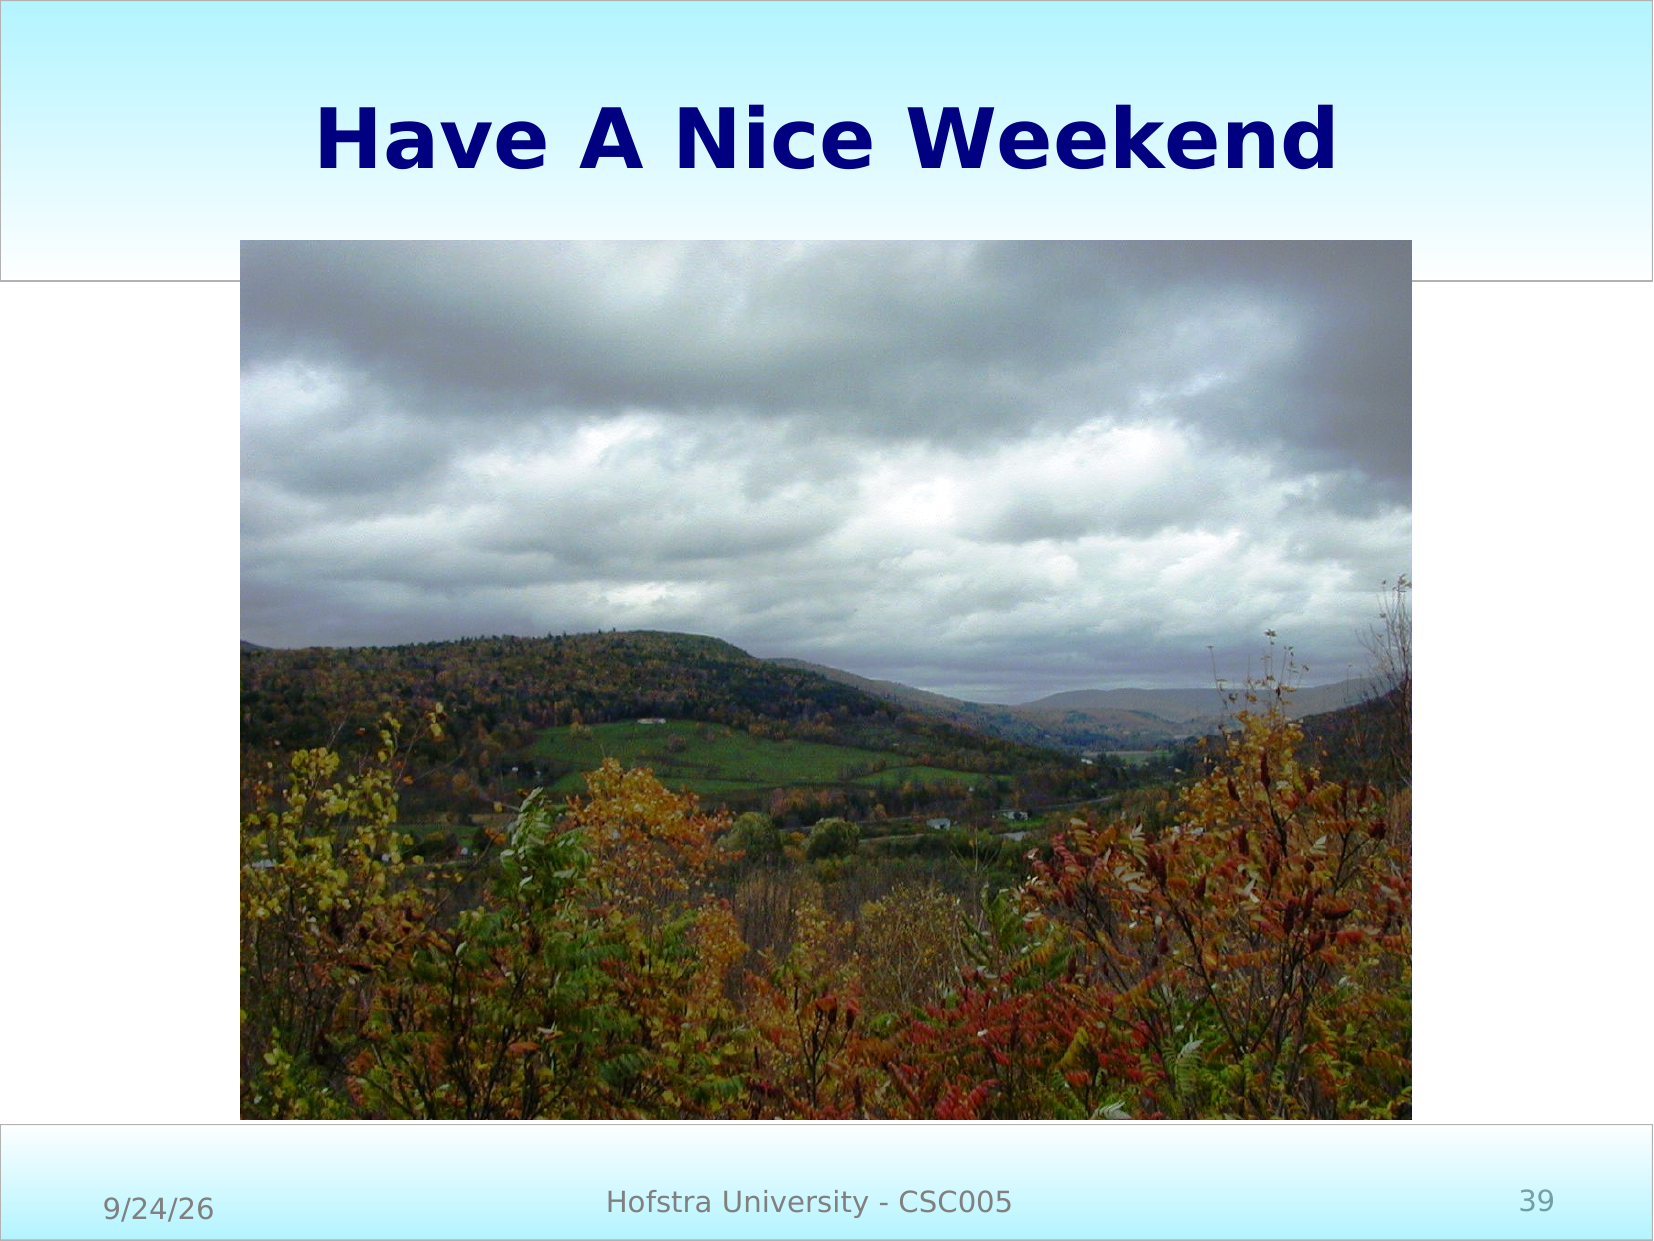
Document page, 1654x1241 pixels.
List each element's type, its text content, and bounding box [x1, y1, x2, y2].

picture [240, 240, 1412, 1120]
title Have A Nice Weekend [78, 10, 1576, 270]
